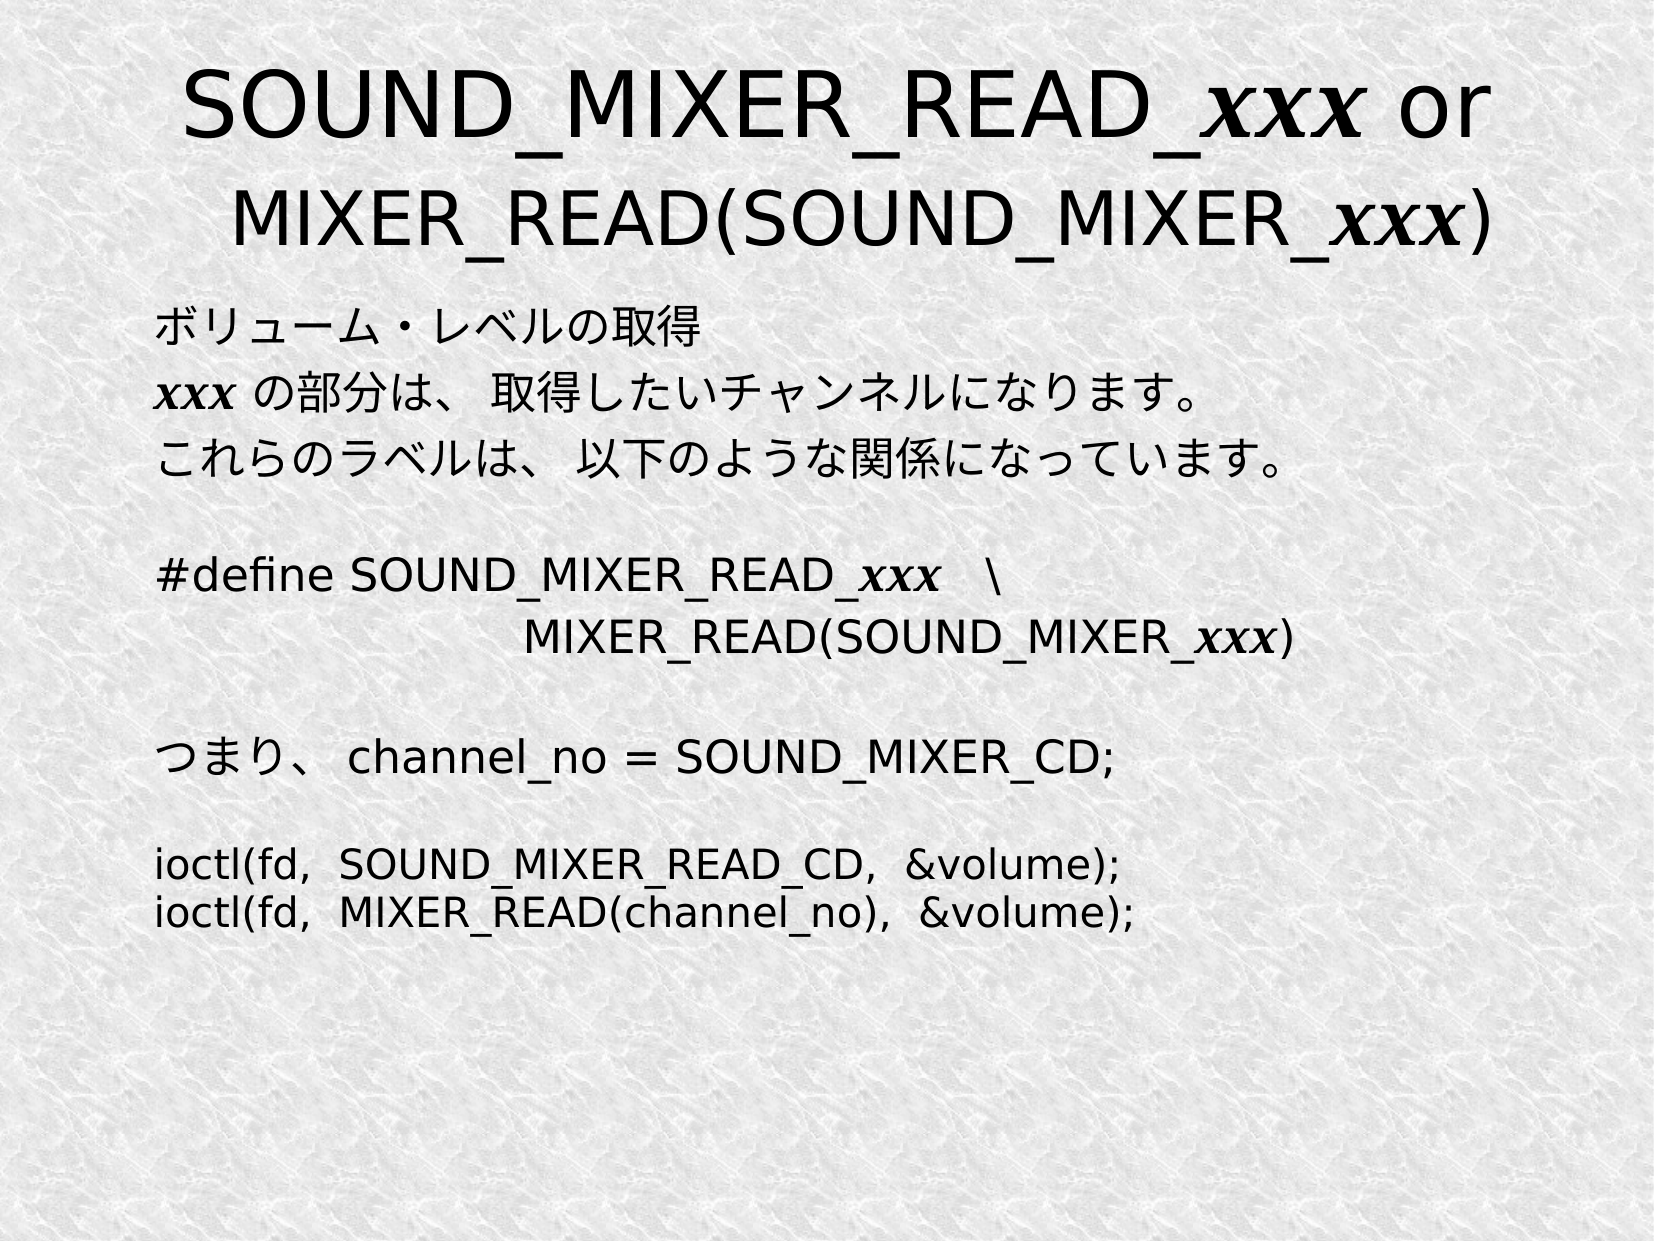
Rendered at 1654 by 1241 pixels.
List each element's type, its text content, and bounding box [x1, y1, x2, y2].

title SOUND_MIXER_READ_xxx or MIXER_READ(SOUND_MIXER_xxx) [23, 49, 1630, 257]
list ボリューム・レベルの取得 xxx の部分は、 取得したいチャンネルになります。 これらのラベルは、 以下のような関係になっています。 #define SOUND_MIXER_READ_xxx \ MIXER_READ(SOUND_MIXER_xxx) つまり、 channel_no = SOUND_MIXER_CD; ioctl(fd, SOUND_MIXER_READ_CD, &volume); ioctl(fd, MIXER_READ(channel_no), &volume); [82, 290, 1571, 1109]
picture [0, 0, 1654, 1241]
